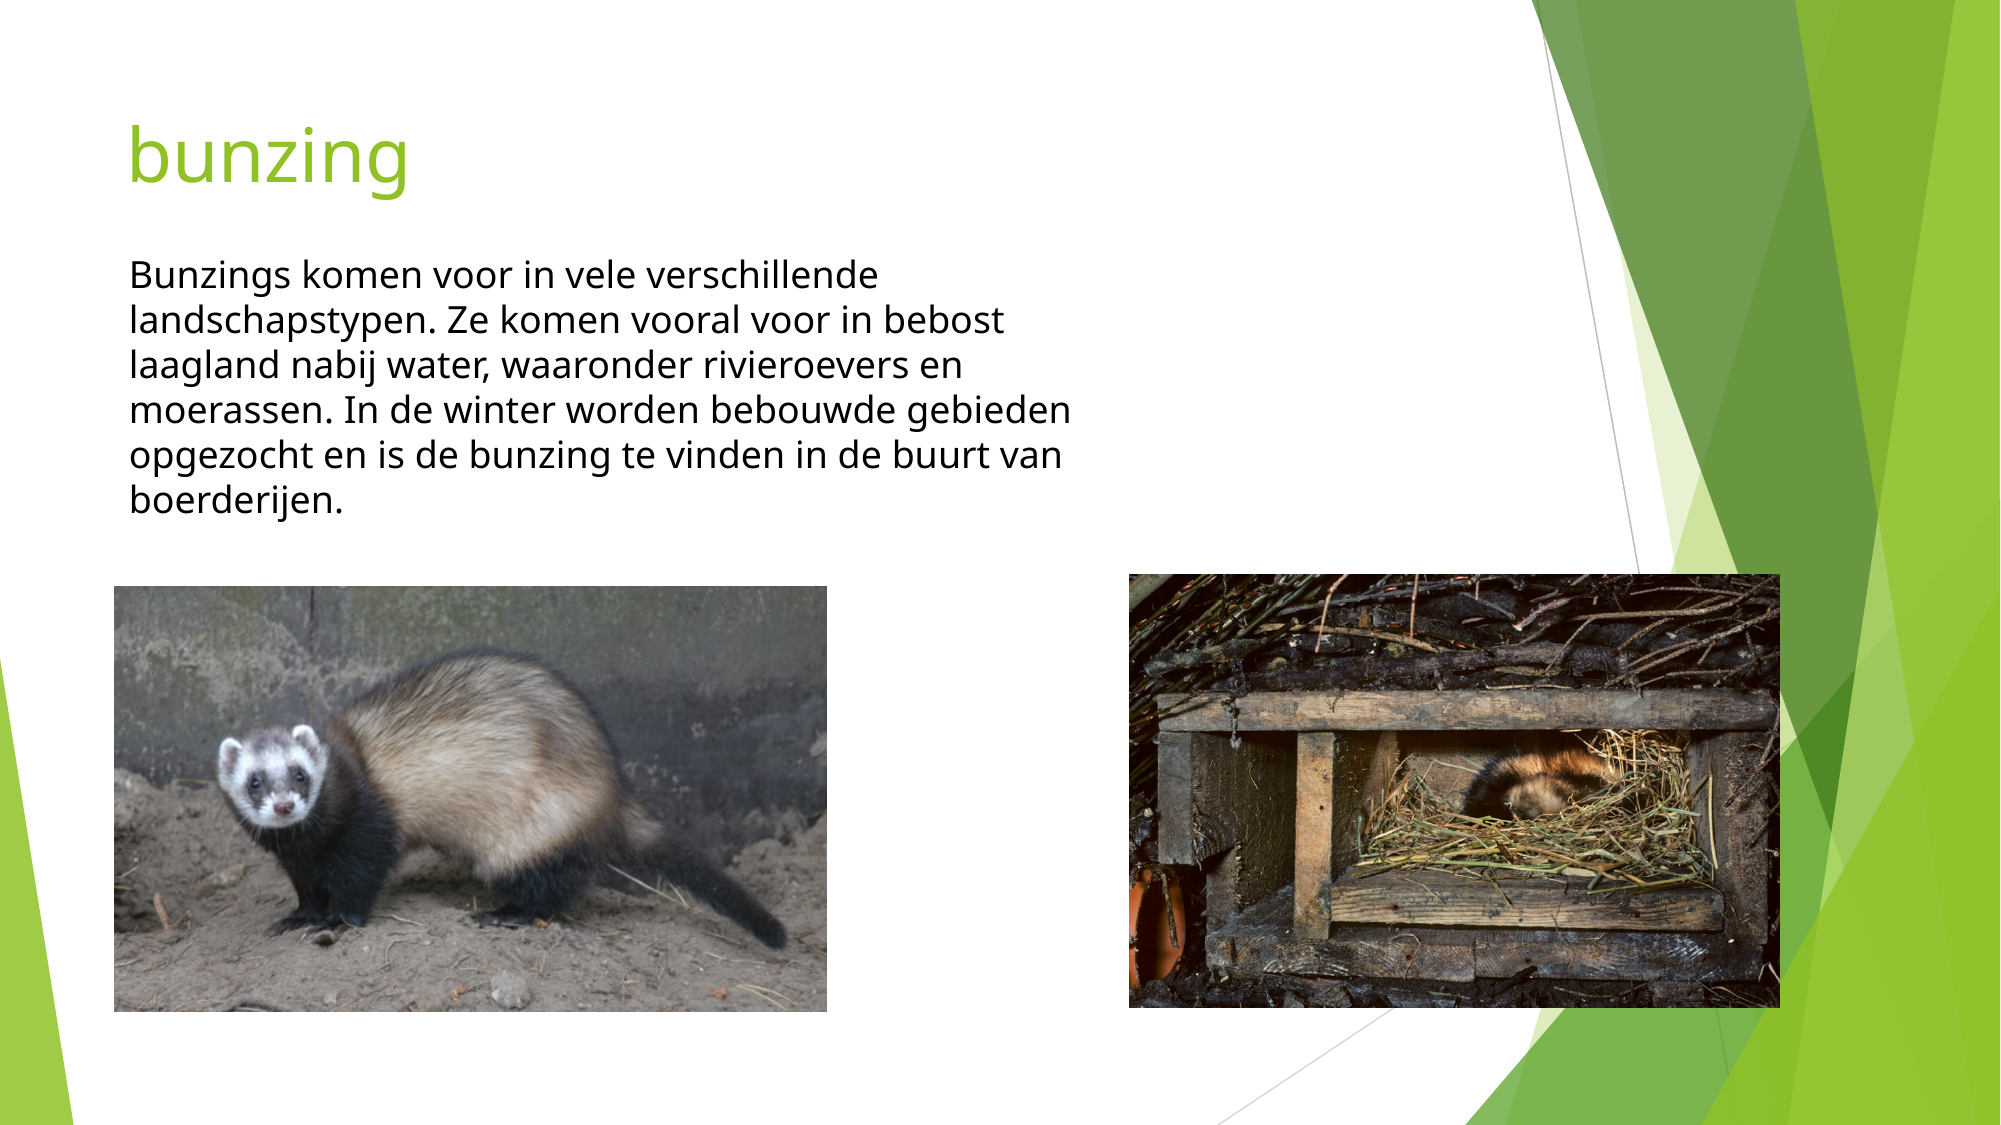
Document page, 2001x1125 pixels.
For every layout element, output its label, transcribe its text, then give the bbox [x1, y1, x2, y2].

text_box Bunzings komen voor in vele verschillende landschapstypen. Ze komen vooral voor in bebost laagland nabij water, waaronder rivieroevers en moerassen. In de winter worden bebouwde gebieden opgezocht en is de bunzing te vinden in de buurt van boerderijen. [114, 243, 1114, 529]
picture [114, 586, 827, 1012]
picture [1129, 574, 1780, 1008]
title bunzing [111, 99, 1522, 317]
